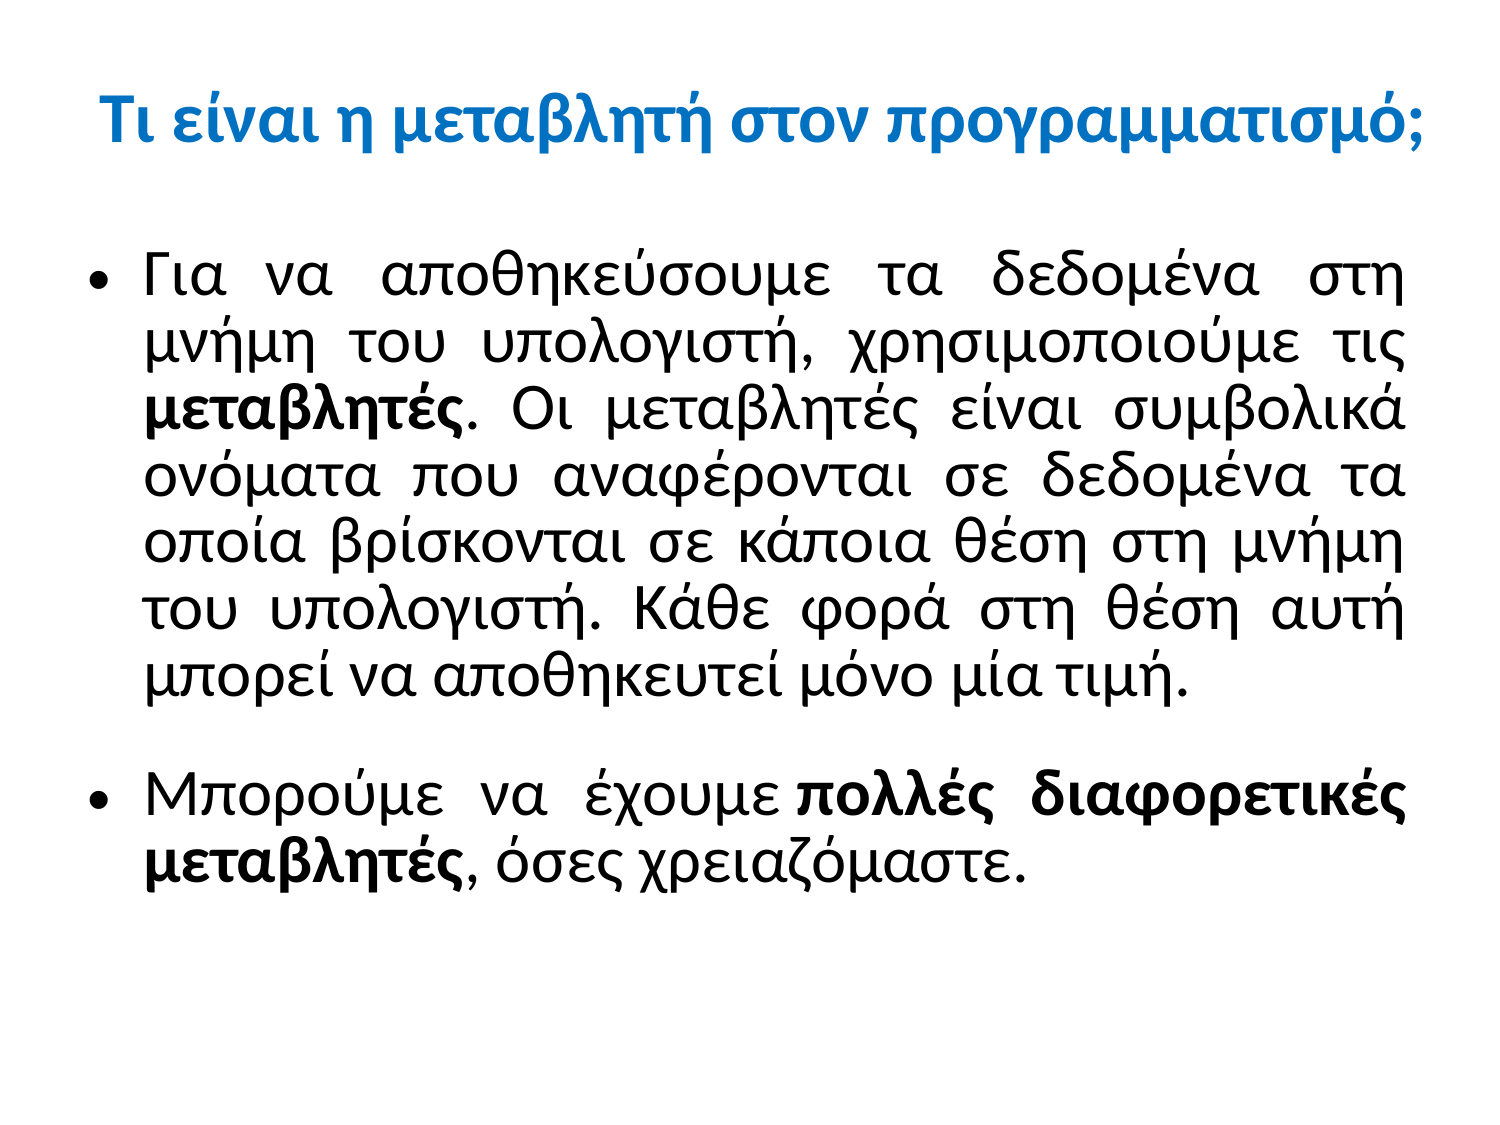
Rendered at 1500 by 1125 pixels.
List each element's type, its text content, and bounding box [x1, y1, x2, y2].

text_box Για να αποθηκεύσουμε τα δεδομένα στη μνήμη του υπολογιστή, χρησιμοποιούμε τις μεταβλητές. Οι μεταβλητές είναι συμβολικά ονόματα που αναφέρονται σε δεδομένα τα οποία βρίσκονται σε κάποια θέση στη μνήμη του υπολογιστή. Κάθε φορά στη θέση αυτή μπορεί να αποθηκευτεί μόνο μία τιμή. Μπορούμε να έχουμε πολλές διαφορετικές μεταβλητές, όσες χρειαζόμαστε. [72, 238, 1423, 1039]
text_box Τι είναι η μεταβλητή στον προγραμματισμό; [74, 45, 1444, 205]
